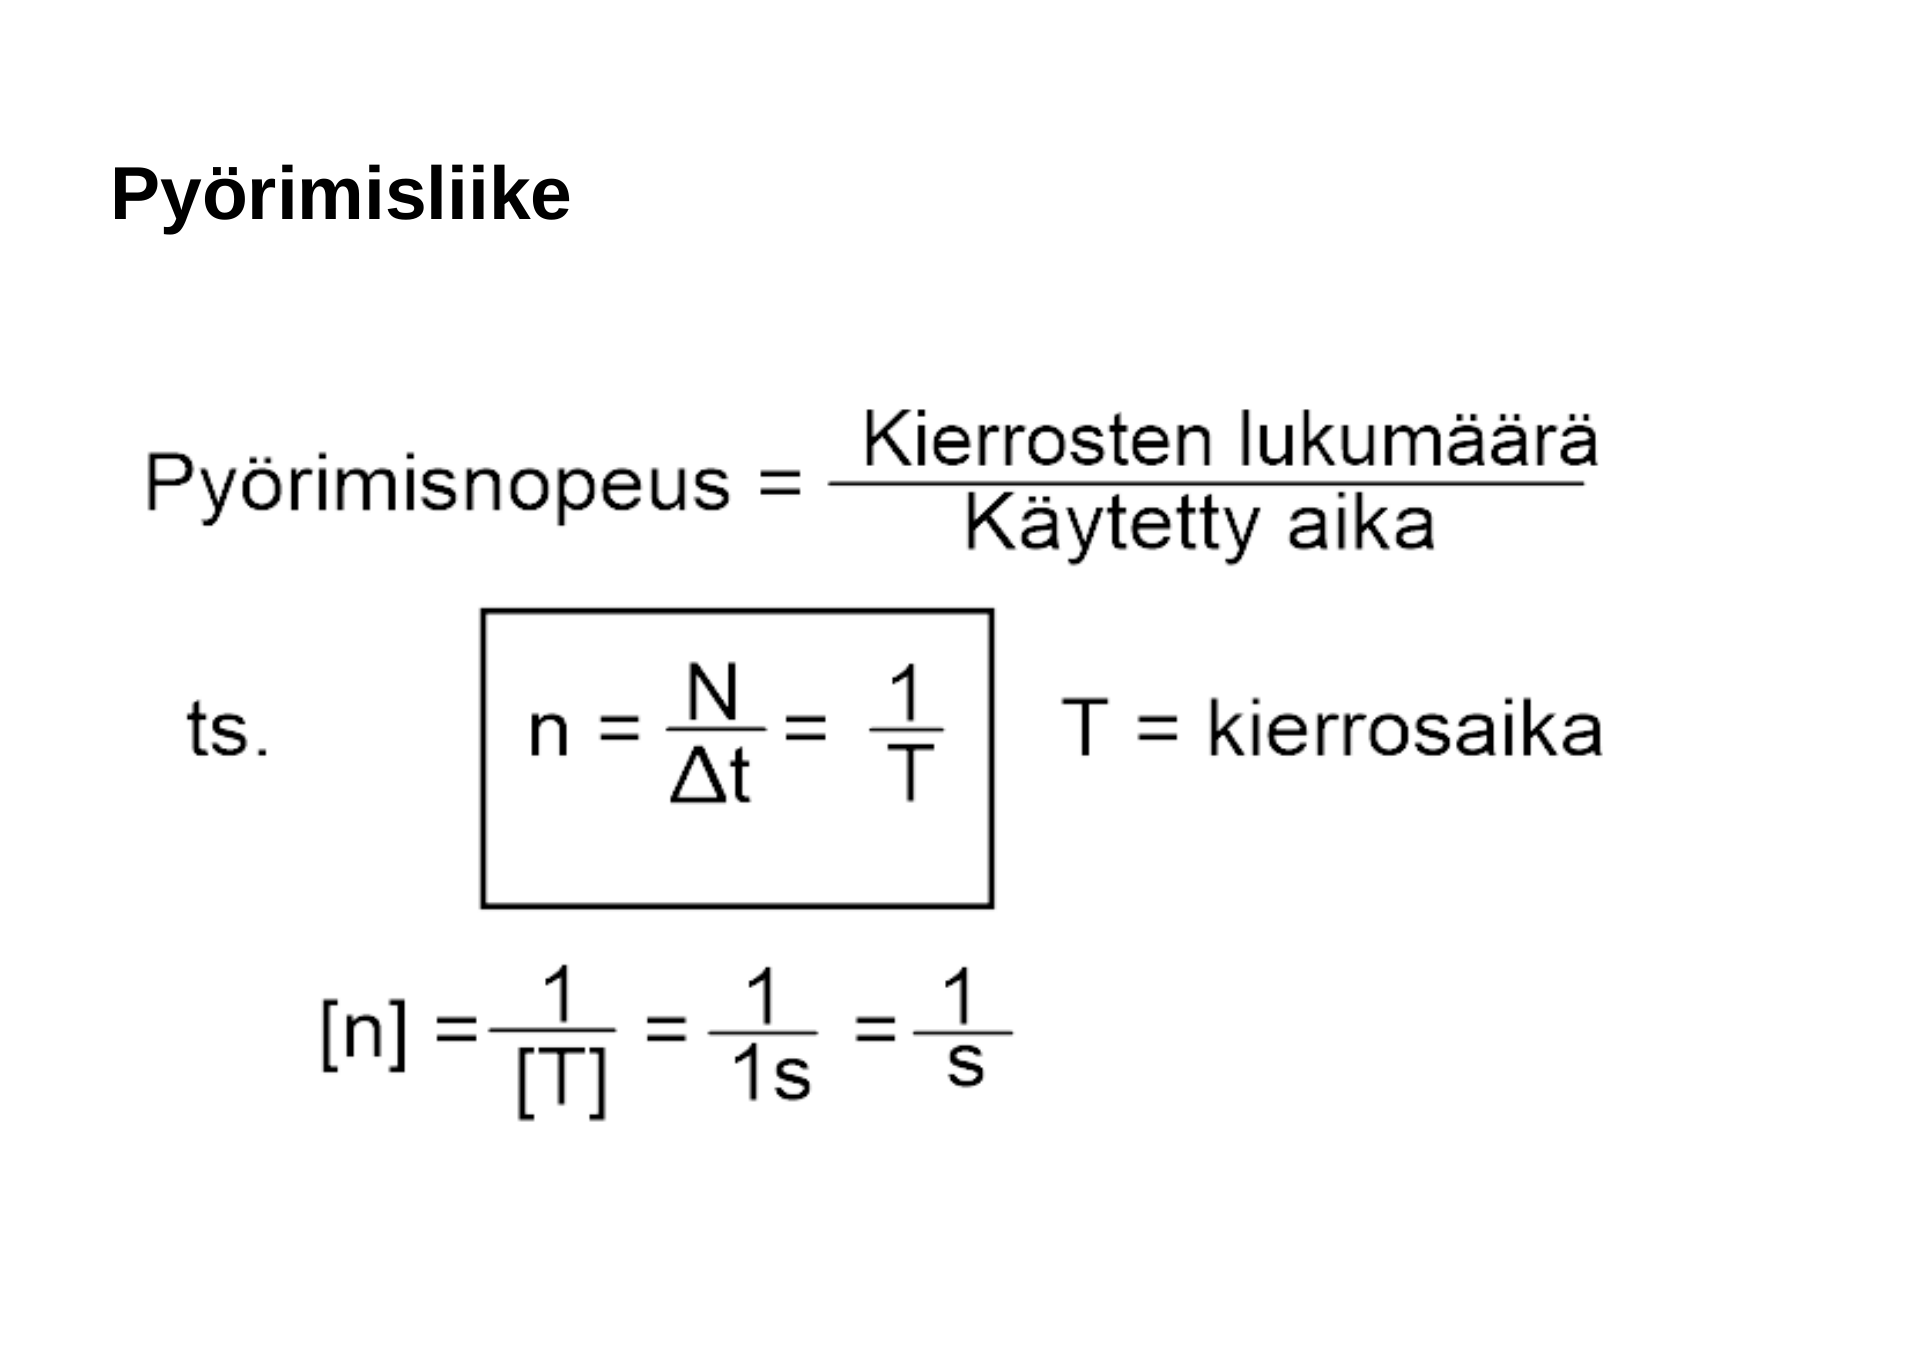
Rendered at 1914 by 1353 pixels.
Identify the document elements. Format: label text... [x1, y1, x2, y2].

picture [87, 309, 1736, 1194]
text_box Pyörimisliike [95, 144, 1518, 258]
